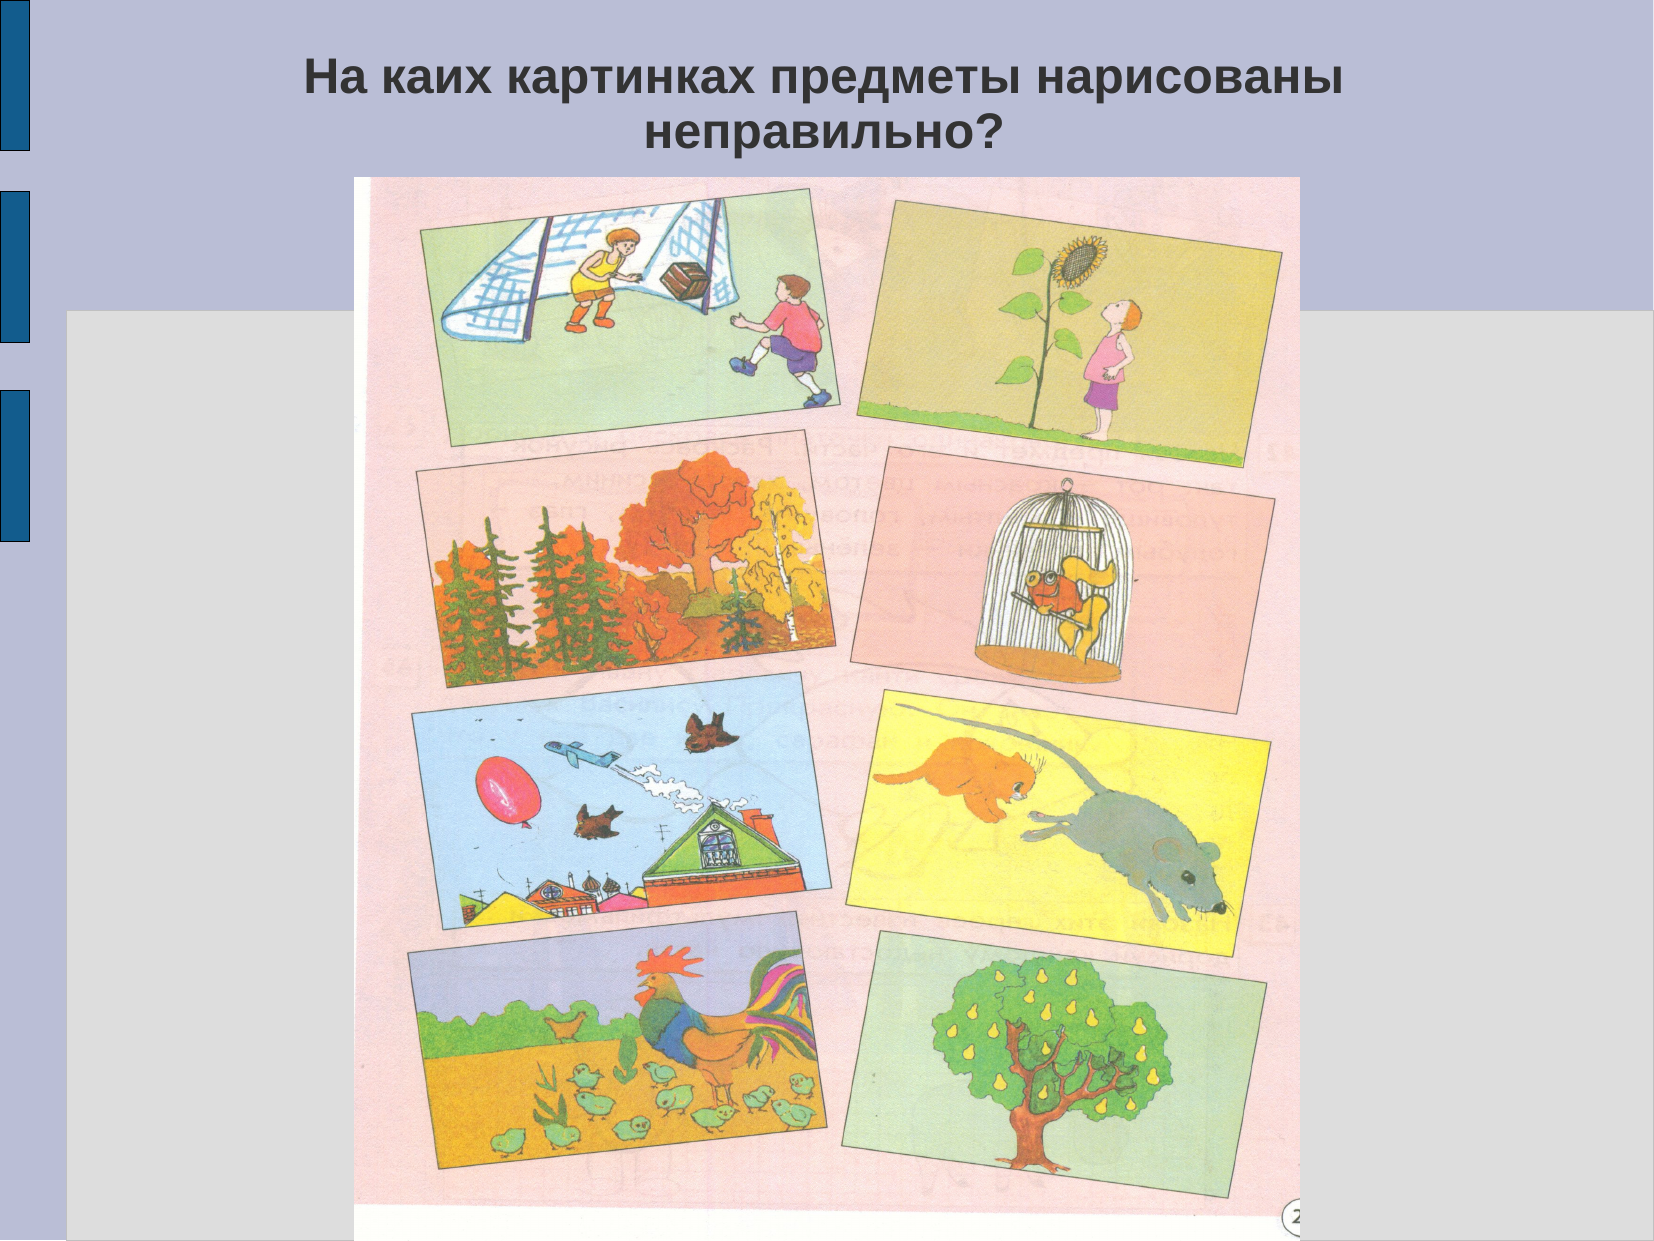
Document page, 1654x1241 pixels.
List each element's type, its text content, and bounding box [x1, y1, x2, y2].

picture [354, 177, 1300, 1241]
title На каих картинках предметы нарисованы неправильно? [118, 0, 1531, 208]
